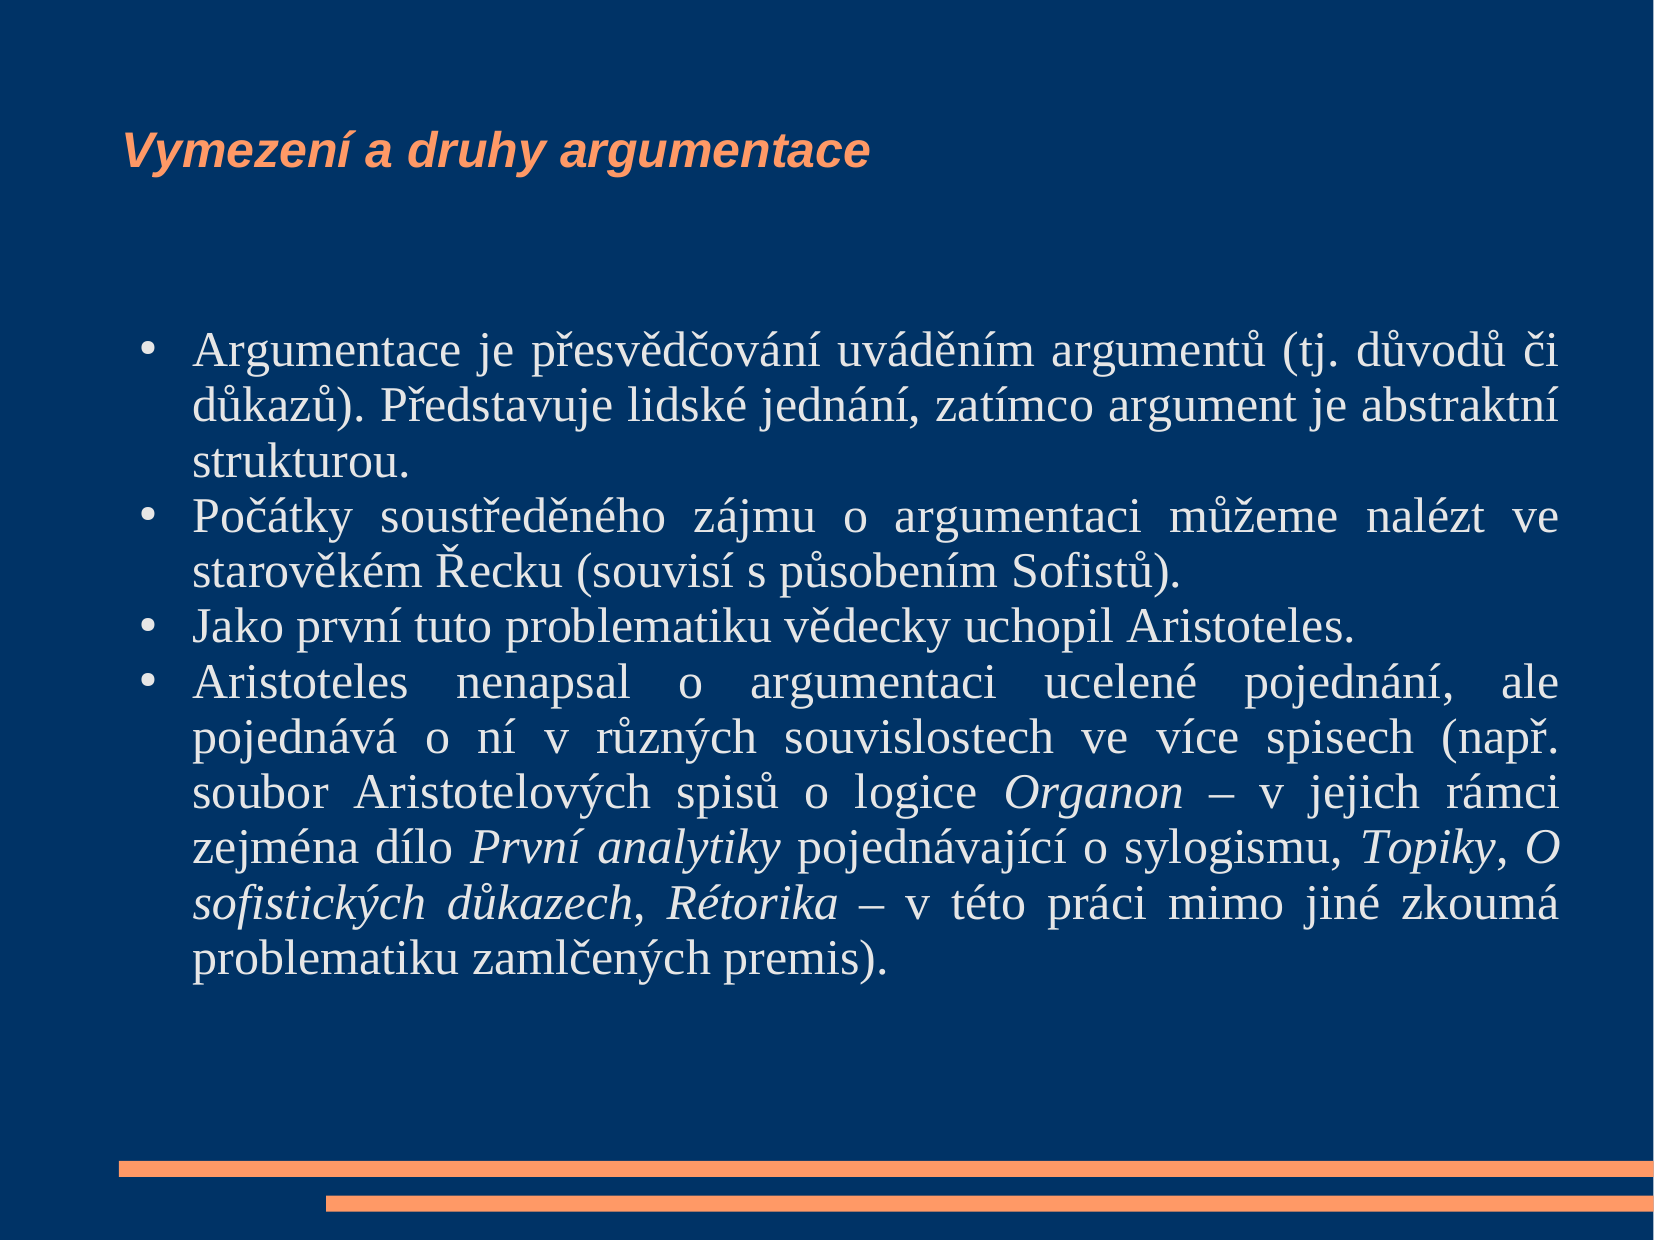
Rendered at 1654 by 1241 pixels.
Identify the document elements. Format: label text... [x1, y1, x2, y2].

title Vymezení a druhy argumentace [121, 46, 1534, 254]
list Argumentace je přesvědčování uváděním argumentů (tj. důvodů či důkazů). Představuje lidské jednání, zatímco argument je abstraktní strukturou. Počátky soustředěného zájmu o argumentaci můžeme nalézt ve starověkém Řecku (souvisí s působením Sofistů). Jako první tuto problematiku vědecky uchopil Aristoteles. Aristoteles nenapsal o argumentaci ucelené pojednání, ale pojednává o ní v různých souvislostech ve více spisech (např. soubor Aristotelových spisů o logice Organon – v jejich rámci zejména dílo První analytiky pojednávající o sylogismu, Topiky, O sofistických důkazech, Rétorika – v této práci mimo jiné zkoumá problematiku zamlčených premis). [121, 322, 1561, 1132]
